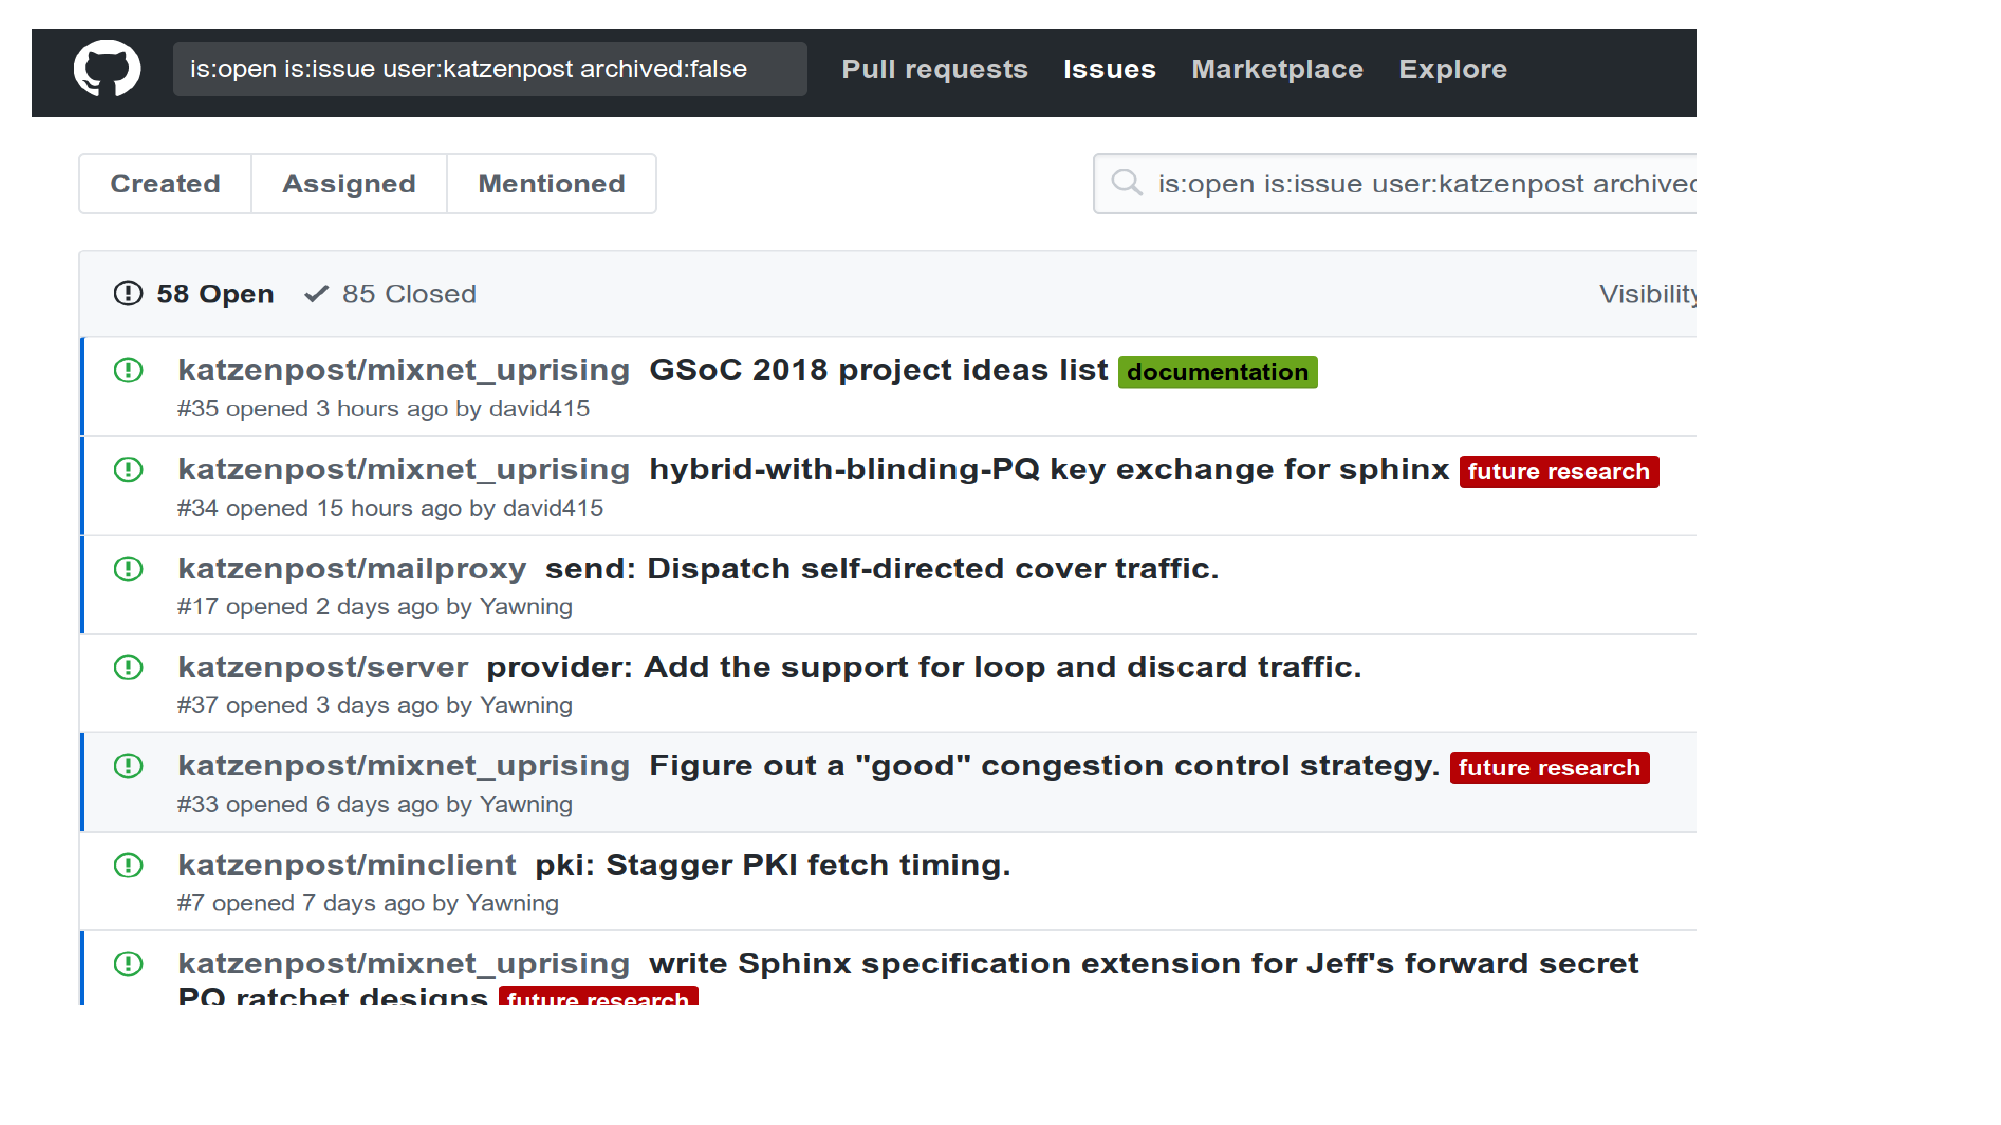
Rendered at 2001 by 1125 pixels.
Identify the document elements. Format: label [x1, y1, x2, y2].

picture [32, 29, 1697, 1005]
